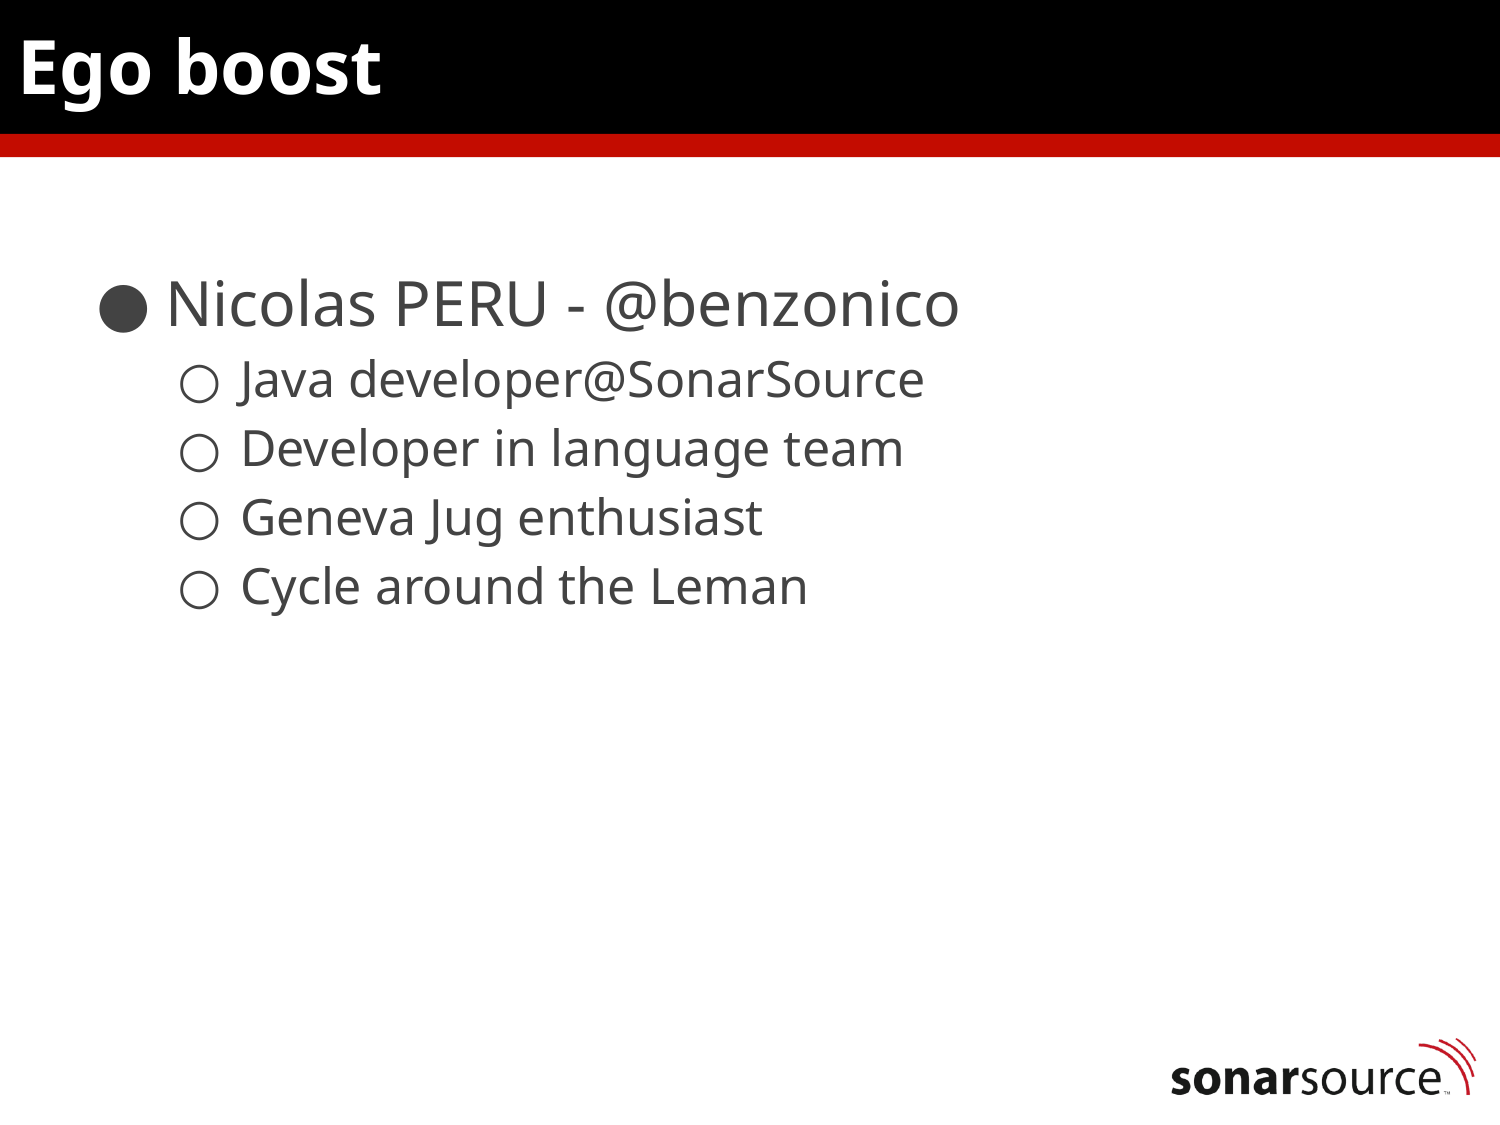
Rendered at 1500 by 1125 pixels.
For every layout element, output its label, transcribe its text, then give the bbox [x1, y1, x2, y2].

text_box Nicolas PERU - @benzonico Java developer@SonarSource Developer in language team Geneva Jug enthusiast Cycle around the Leman [74, 237, 1425, 614]
picture [1167, 1033, 1480, 1099]
text_box Ego boost [18, 6, 1465, 123]
